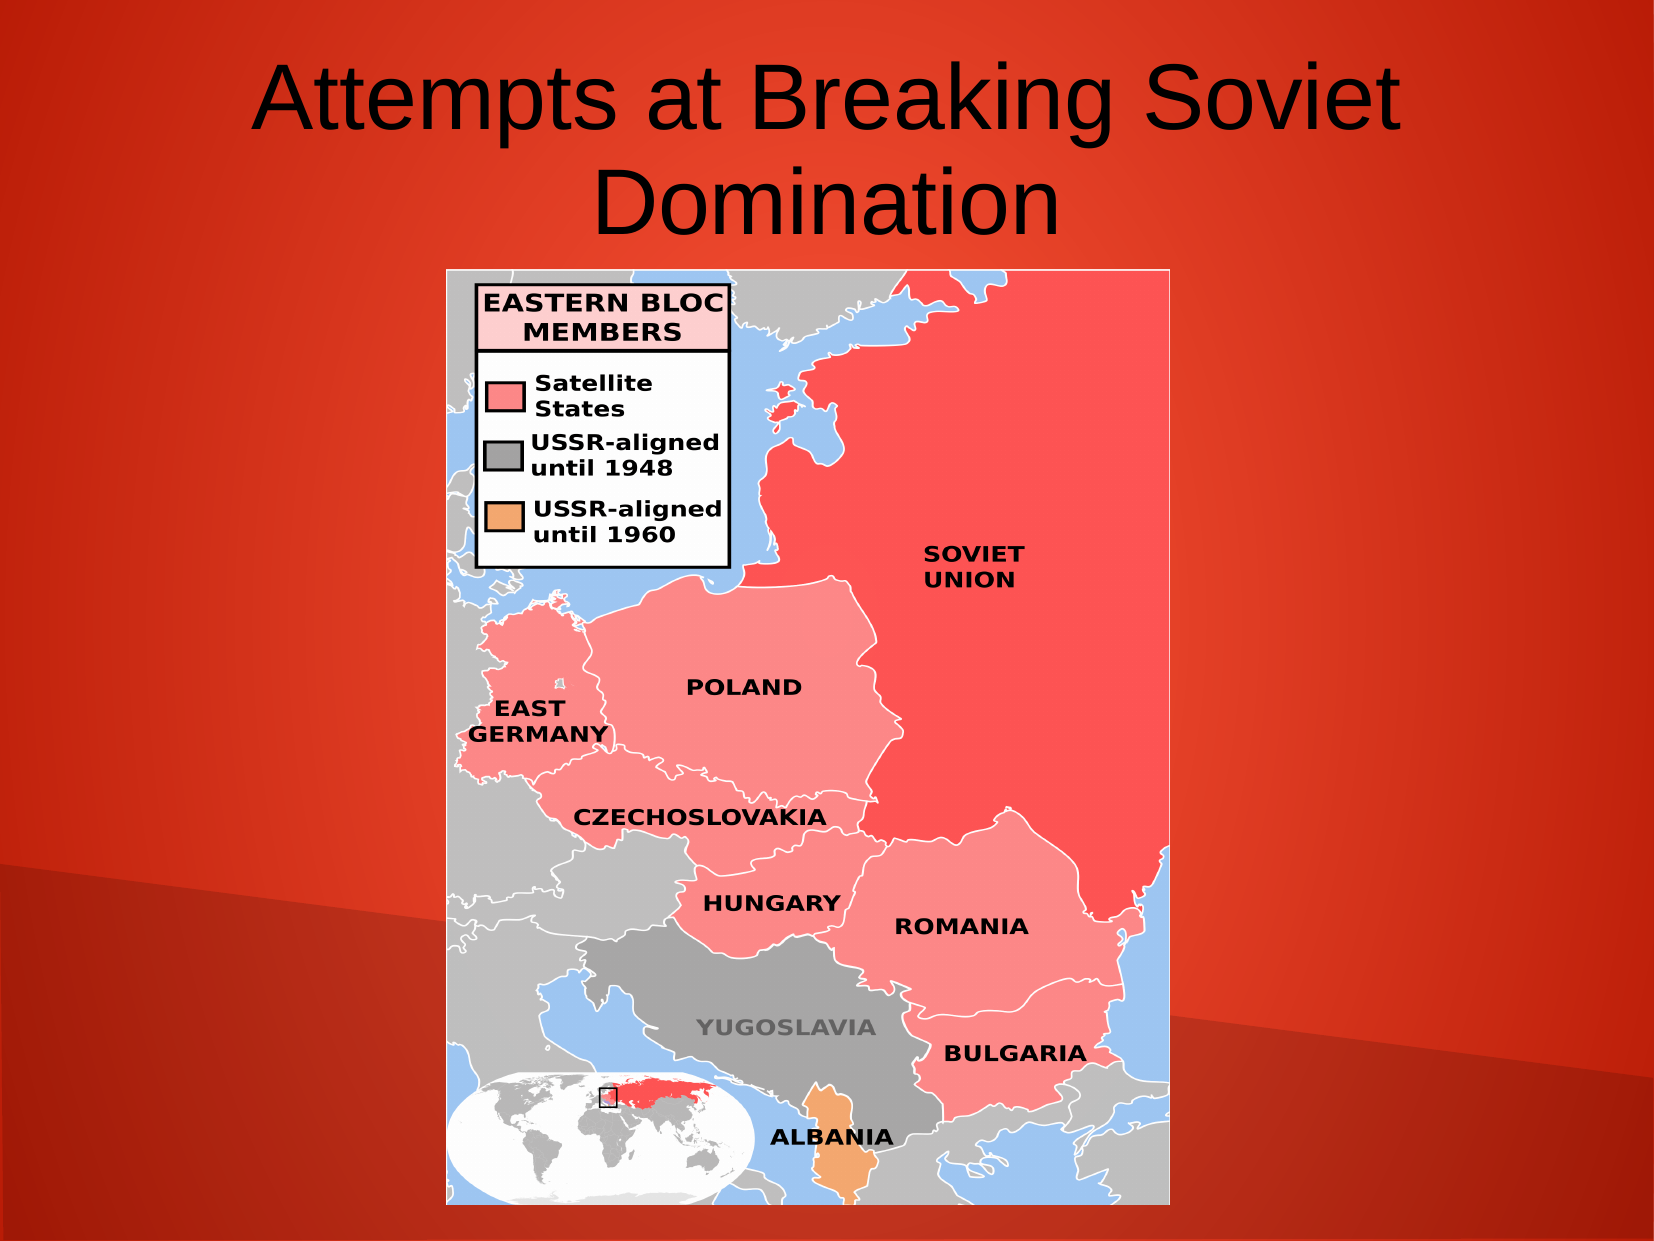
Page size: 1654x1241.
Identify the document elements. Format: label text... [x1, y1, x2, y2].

title Attempts at Breaking Soviet Domination [82, 45, 1571, 255]
picture [446, 269, 1170, 1205]
